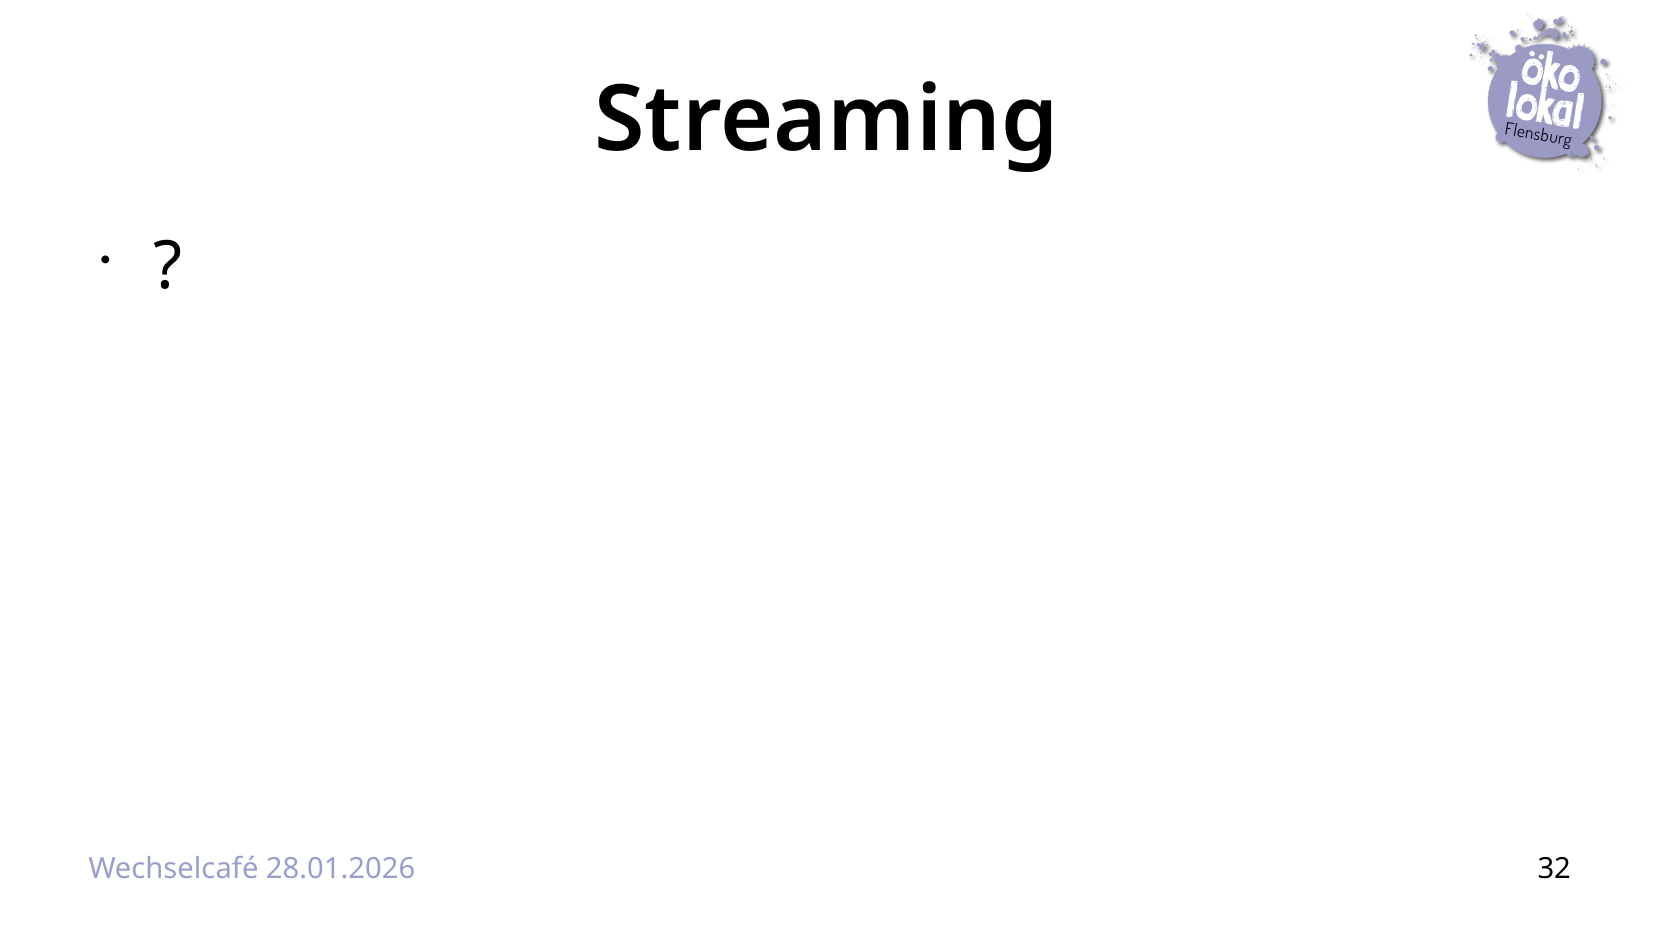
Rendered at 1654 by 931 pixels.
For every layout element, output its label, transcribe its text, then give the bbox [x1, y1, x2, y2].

list ? [82, 217, 1571, 758]
picture [1444, 0, 1654, 178]
title Streaming [82, 37, 1571, 193]
